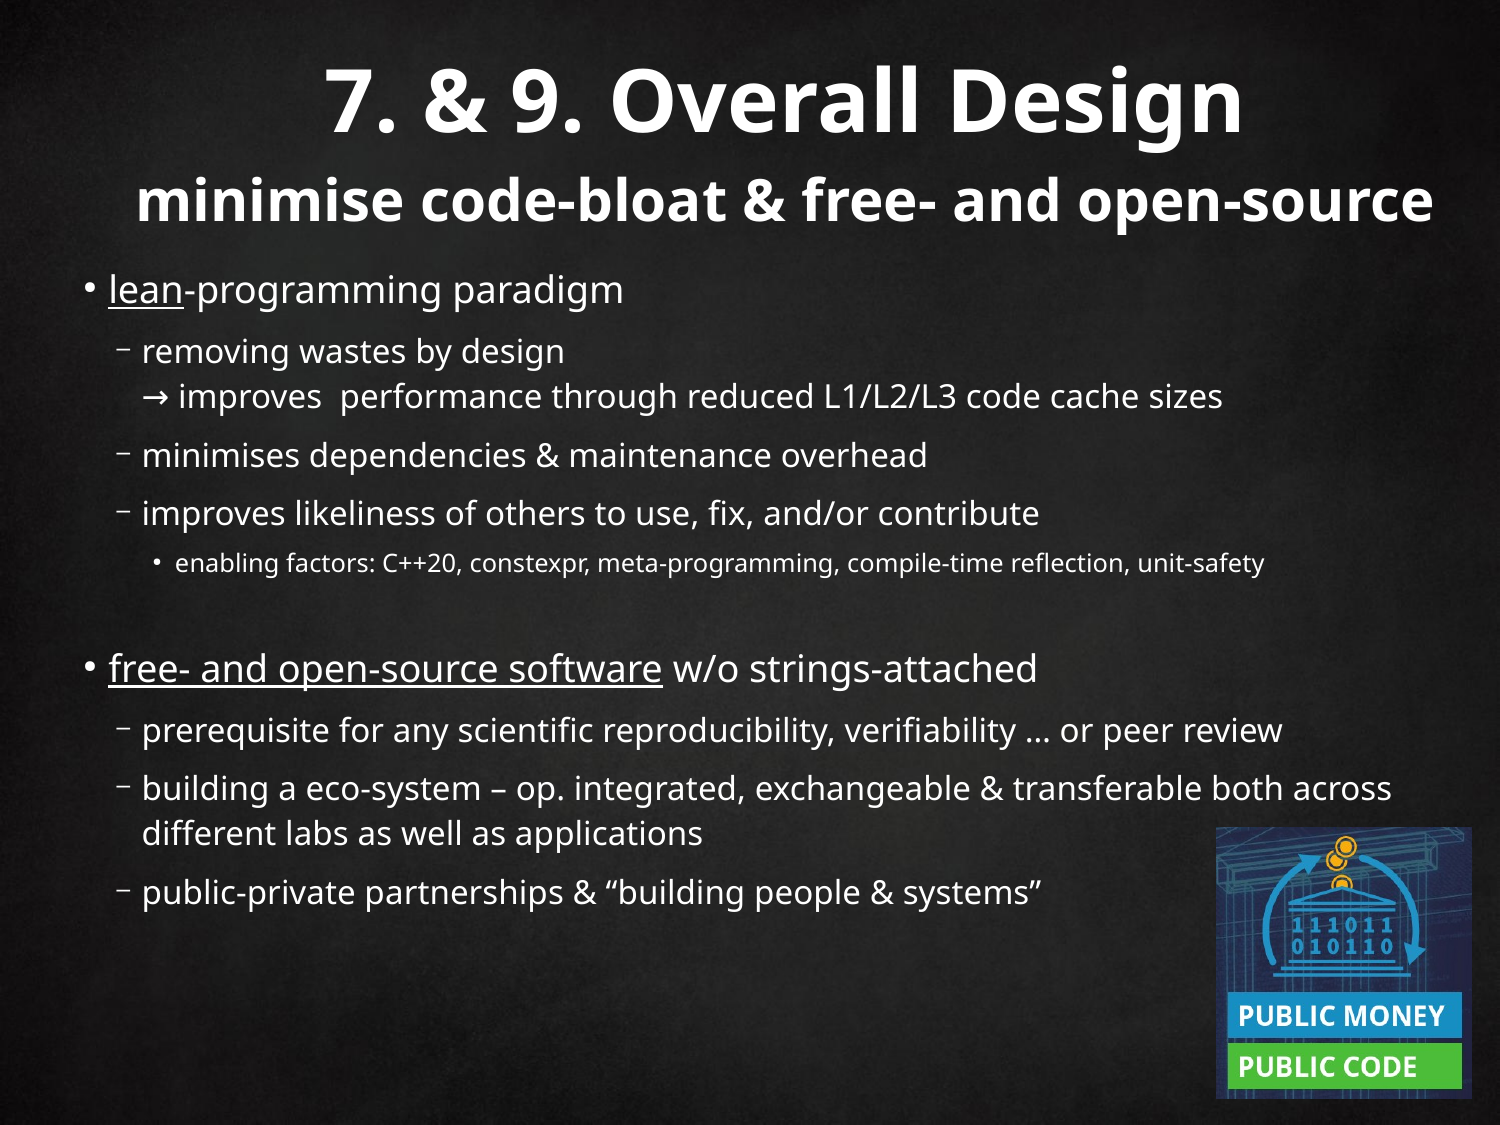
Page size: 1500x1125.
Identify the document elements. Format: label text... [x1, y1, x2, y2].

list lean-programming paradigm removing wastes by design → improves performance through reduced L1/L2/L3 code cache sizes minimises dependencies & maintenance overhead improves likeliness of others to use, fix, and/or contribute enabling factors: C++20, constexpr, meta-programming, compile-time reflection, unit-safety free- and open-source software w/o strings-attached prerequisite for any scientific reproducibility, verifiability … or peer review building a eco-system – op. integrated, exchangeable & transferable both across different labs as well as applications public-private partnerships & “building people & systems” [75, 263, 1425, 1040]
title 7. & 9. Overall Design minimise code-bloat & free- and open-source [59, 0, 1441, 282]
picture [0, 0, 1500, 1125]
